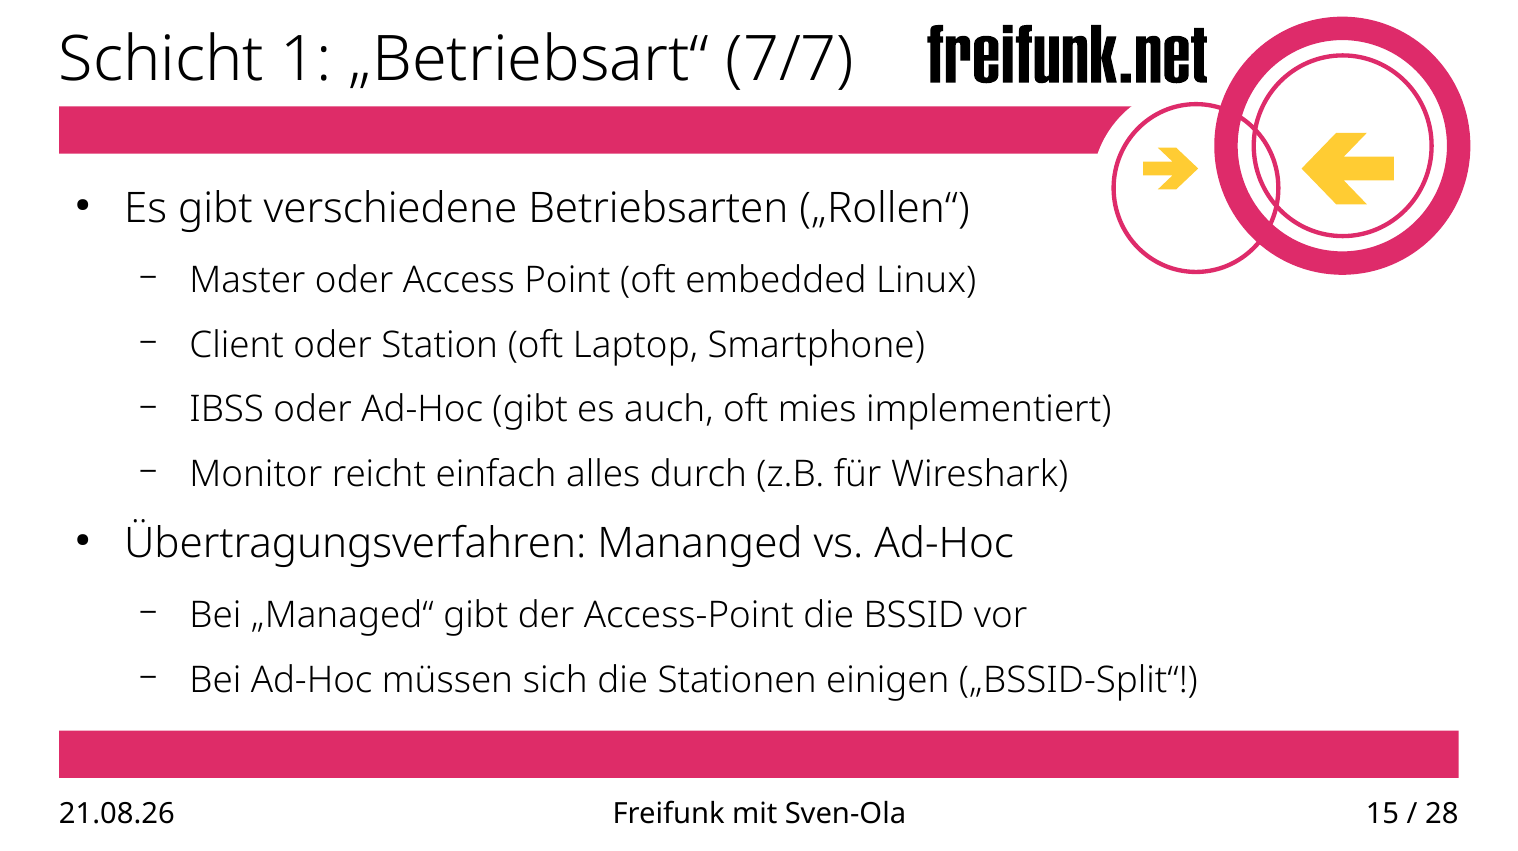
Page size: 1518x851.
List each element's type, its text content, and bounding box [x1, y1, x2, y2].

list Es gibt verschiedene Betriebsarten („Rollen“) Master oder Access Point (oft embedded Linux) Client oder Station (oft Laptop, Smartphone) IBSS oder Ad-Hoc (gibt es auch, oft mies implementiert) Monitor reicht einfach alles durch (z.B. für Wireshark) Übertragungsverfahren: Mananged vs. Ad-Hoc Bei „Managed“ gibt der Access-Point die BSSID vor Bei Ad-Hoc müssen sich die Stationen einigen („BSSID-Split“!) [59, 177, 1459, 709]
title Schicht 1: „Betriebsart“ (7/7) [59, 20, 910, 92]
